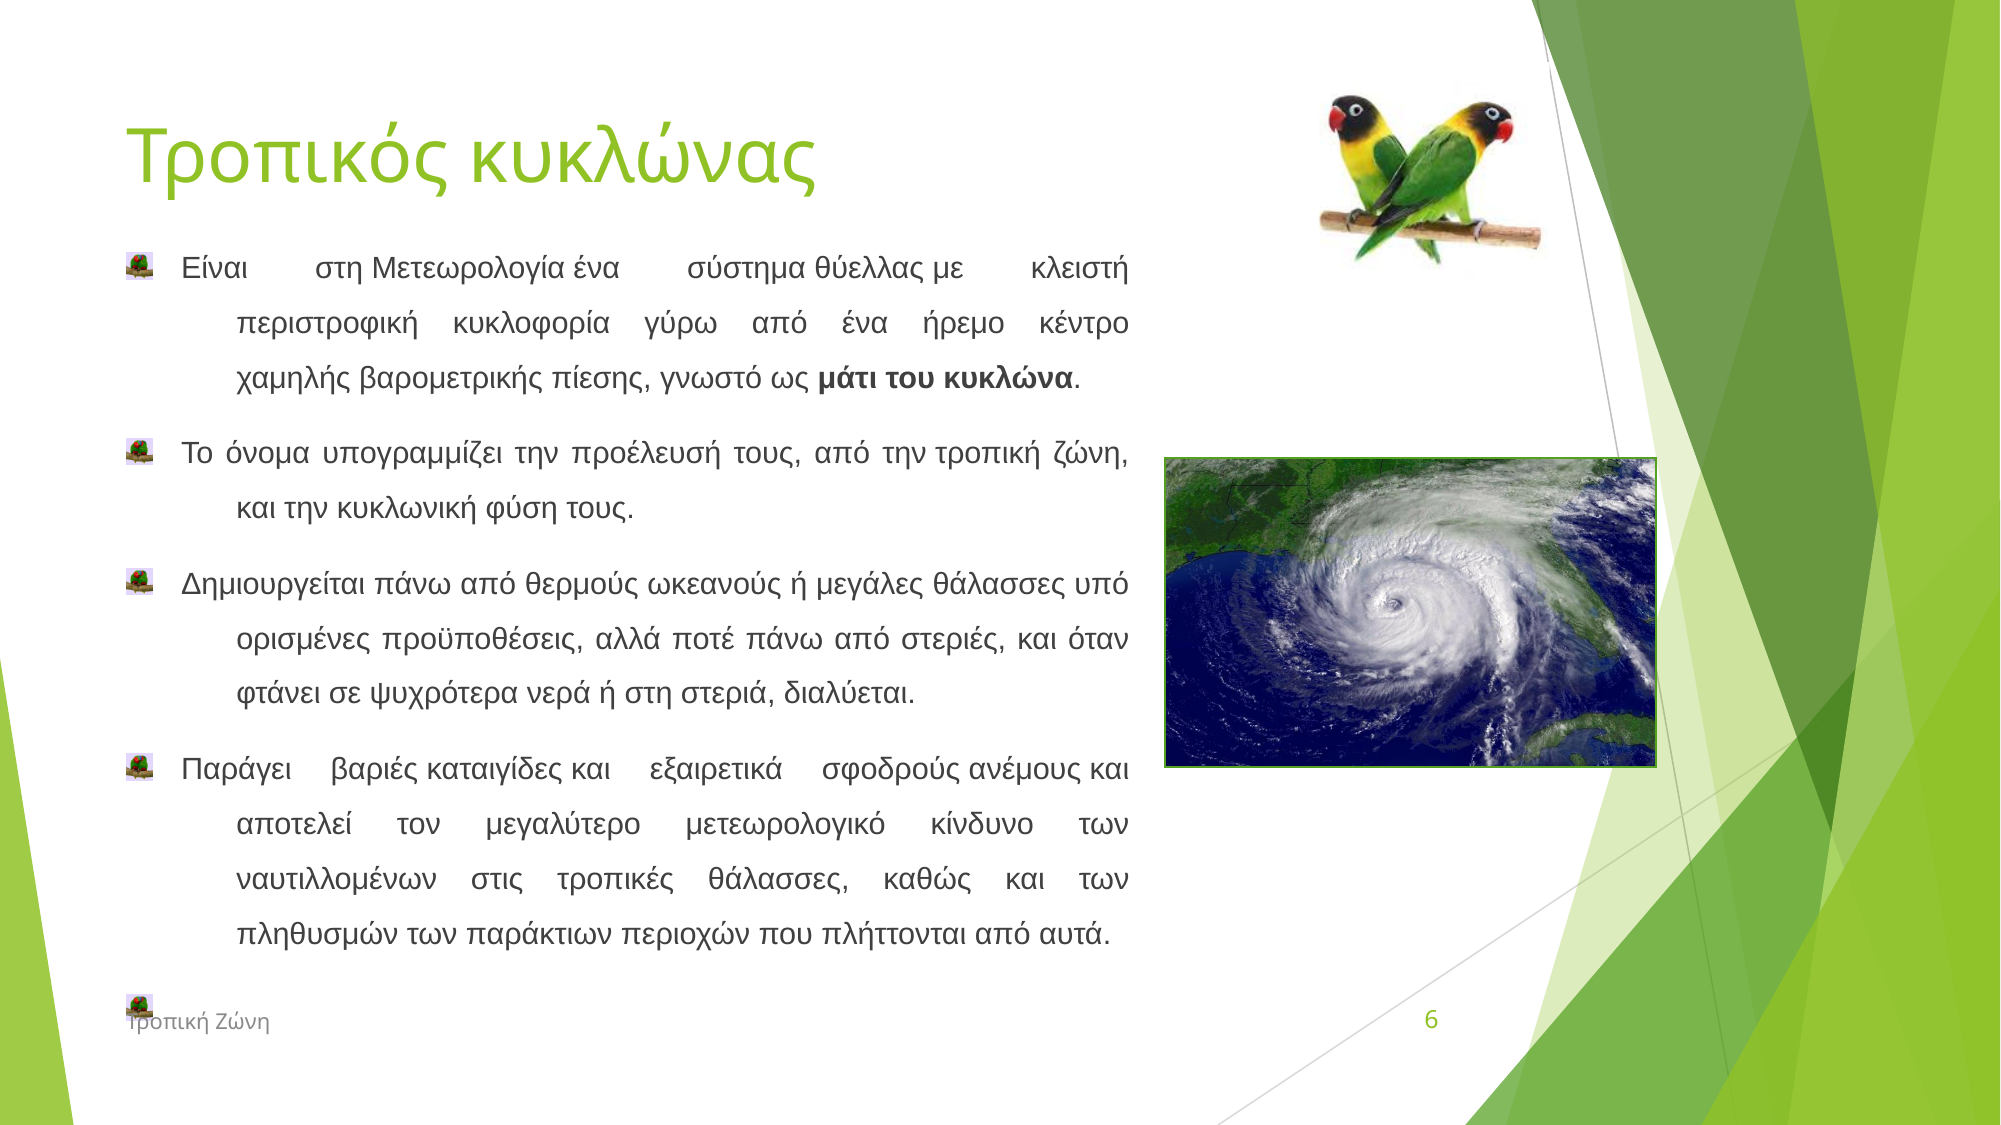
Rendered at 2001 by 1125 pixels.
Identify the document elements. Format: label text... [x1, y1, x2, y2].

title Τροπικός κυκλώνας [111, 99, 1522, 317]
text_box [1409, 991, 1522, 1051]
list Είναι στη Μετεωρολογία ένα σύστημα θύελλας με κλειστή περιστροφική κυκλοφορία γύρω από ένα ήρεμο κέντρο χαμηλής βαρομετρικής πίεσης, γνωστό ως μάτι του κυκλώνα. Το όνομα υπογραμμίζει την προέλευσή τους, από την τροπική ζώνη, και την κυκλωνική φύση τους. Δημιουργείται πάνω από θερμούς ωκεανούς ή μεγάλες θάλασσες υπό ορισμένες προϋποθέσεις, αλλά ποτέ πάνω από στεριές, και όταν φτάνει σε ψυχρότερα νερά ή στη στεριά, διαλύεται. Παράγει βαριές καταιγίδες και εξαιρετικά σφοδρούς ανέμους και αποτελεί τον μεγαλύτερο μετεωρολογικό κίνδυνο των ναυτιλλομένων στις τροπικές θάλασσες, καθώς και των πληθυσμών των παράκτιων περιοχών που πλήττονται από αυτά. [111, 222, 1145, 973]
text_box Τροπική Ζώνη [111, 991, 1145, 1051]
picture [1165, 458, 1655, 767]
